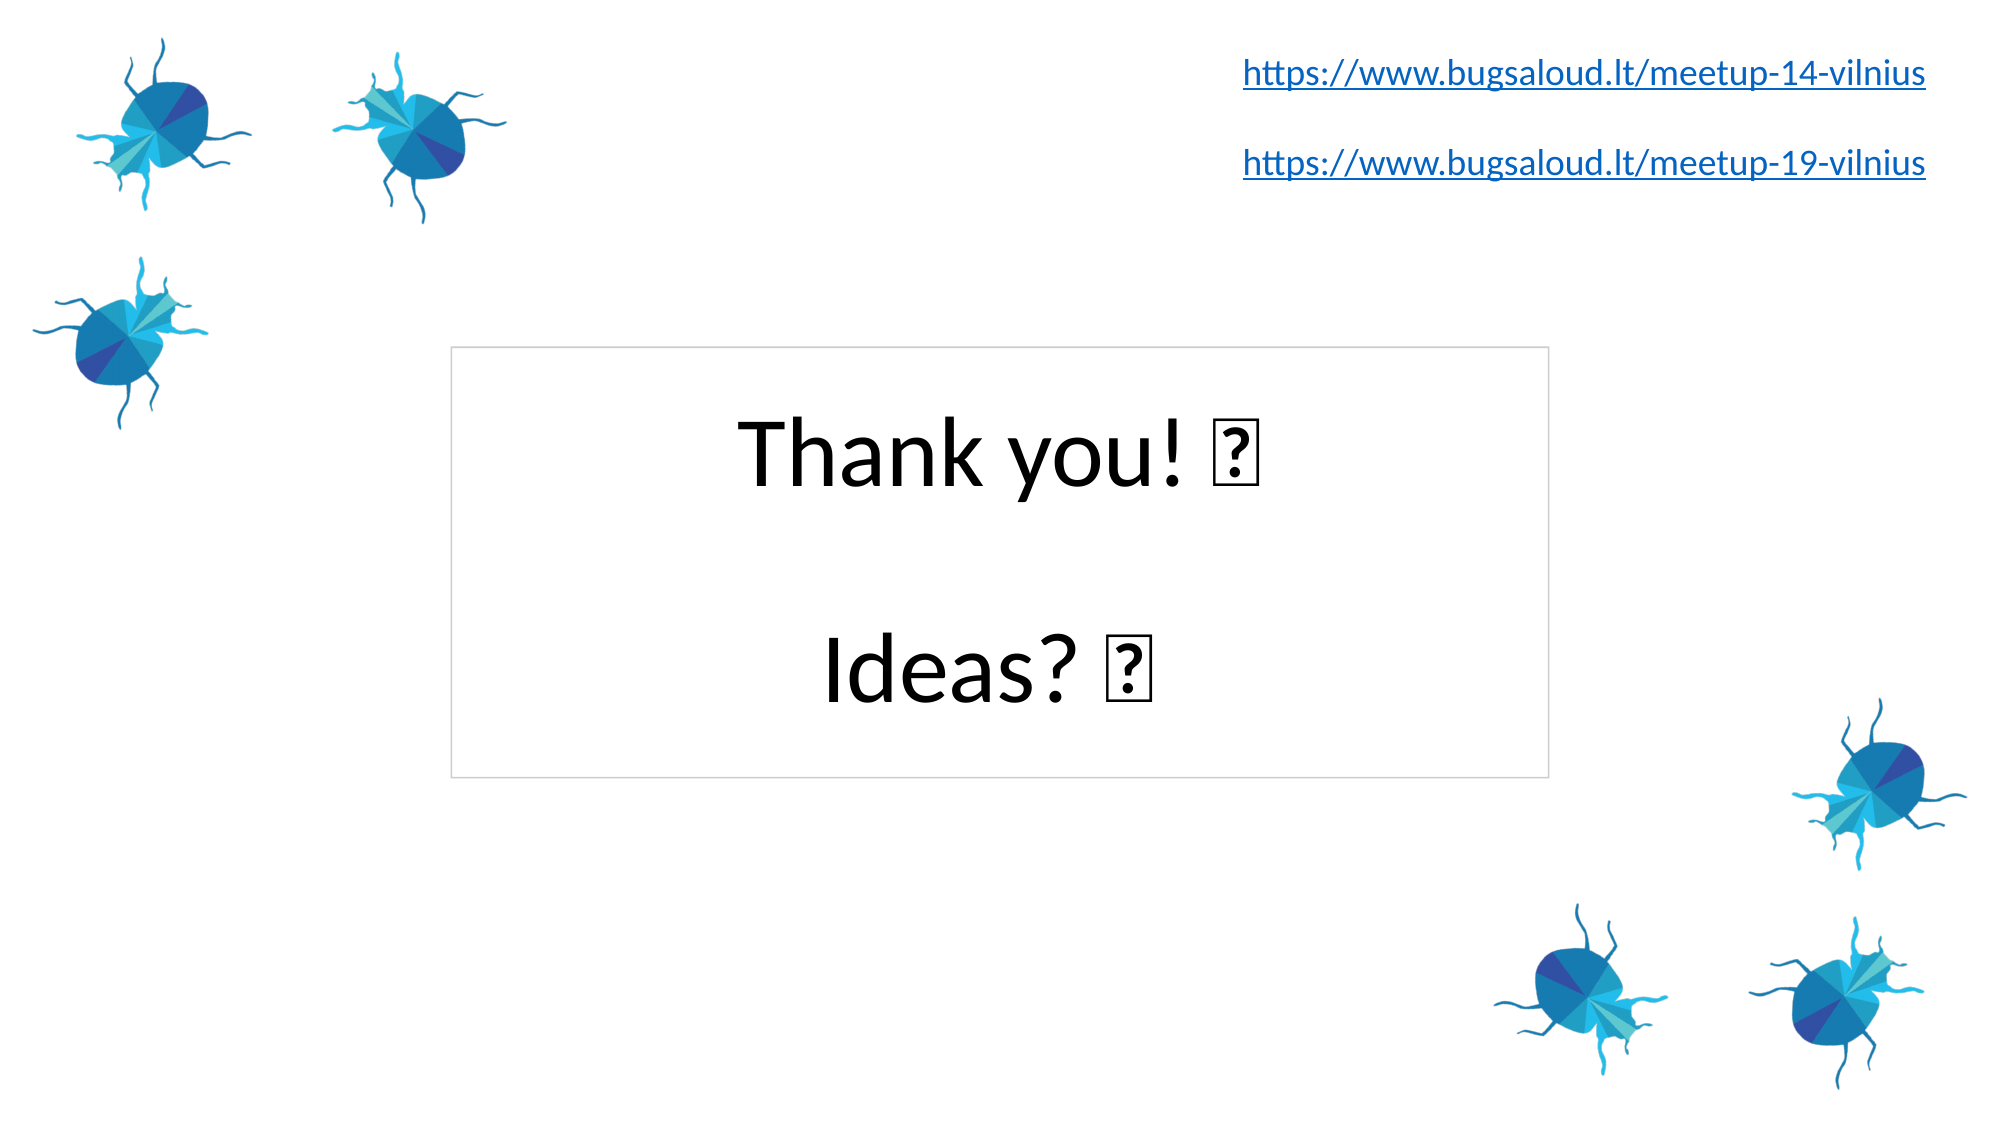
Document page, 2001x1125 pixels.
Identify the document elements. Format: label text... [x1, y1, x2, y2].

picture [1459, 663, 2000, 1125]
title Thank you! 💙 Ideas? 💡 [455, 453, 1545, 672]
picture [0, 2, 541, 464]
text_box https://www.bugsaloud.lt/meetup-14-vilnius https://www.bugsaloud.lt/meetup-19-vilnius [1227, 32, 1951, 228]
text_box [451, 347, 1549, 778]
